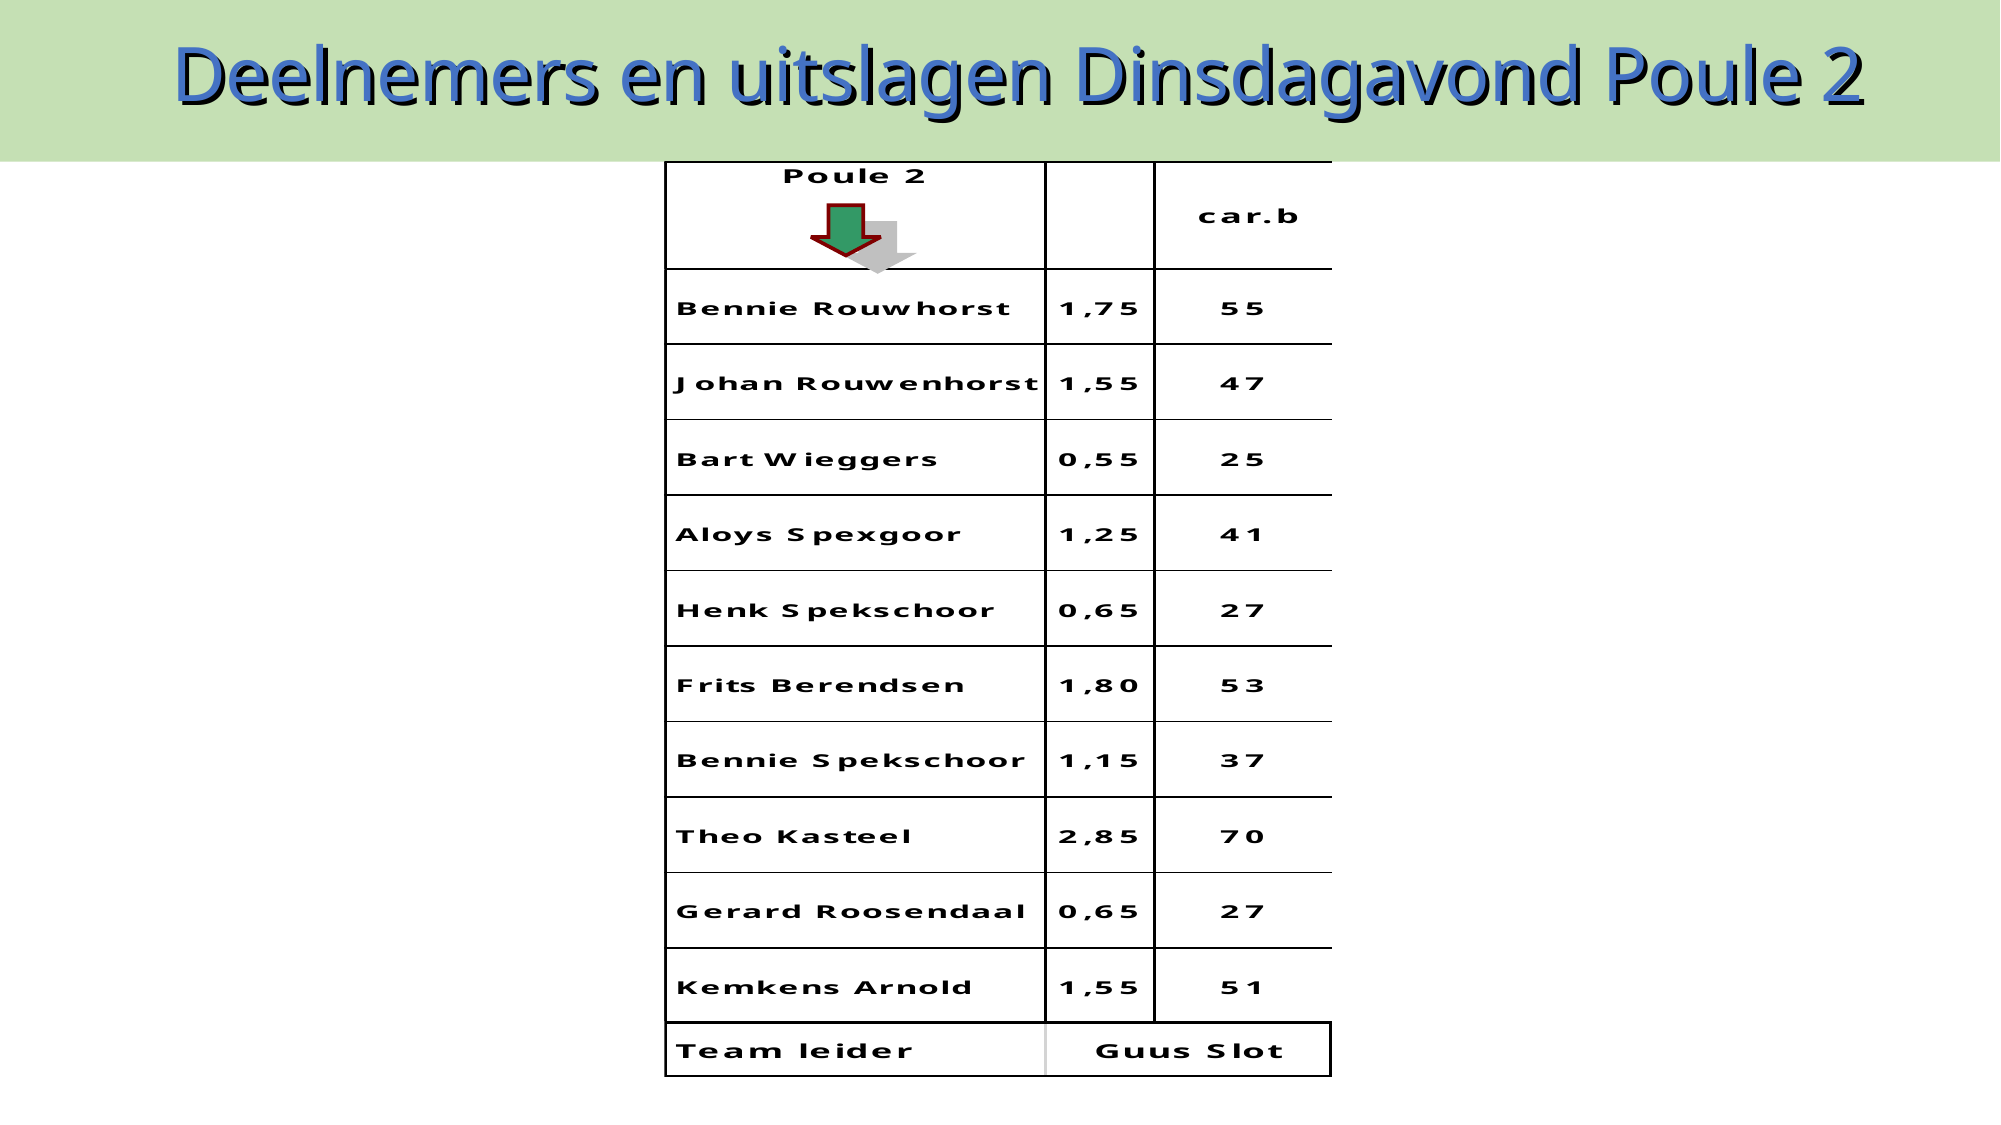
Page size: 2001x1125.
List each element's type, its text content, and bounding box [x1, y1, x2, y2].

title Deelnemers en uitslagen Dinsdagavond Poule 2 [0, 0, 2000, 162]
picture [664, 161, 1335, 1078]
